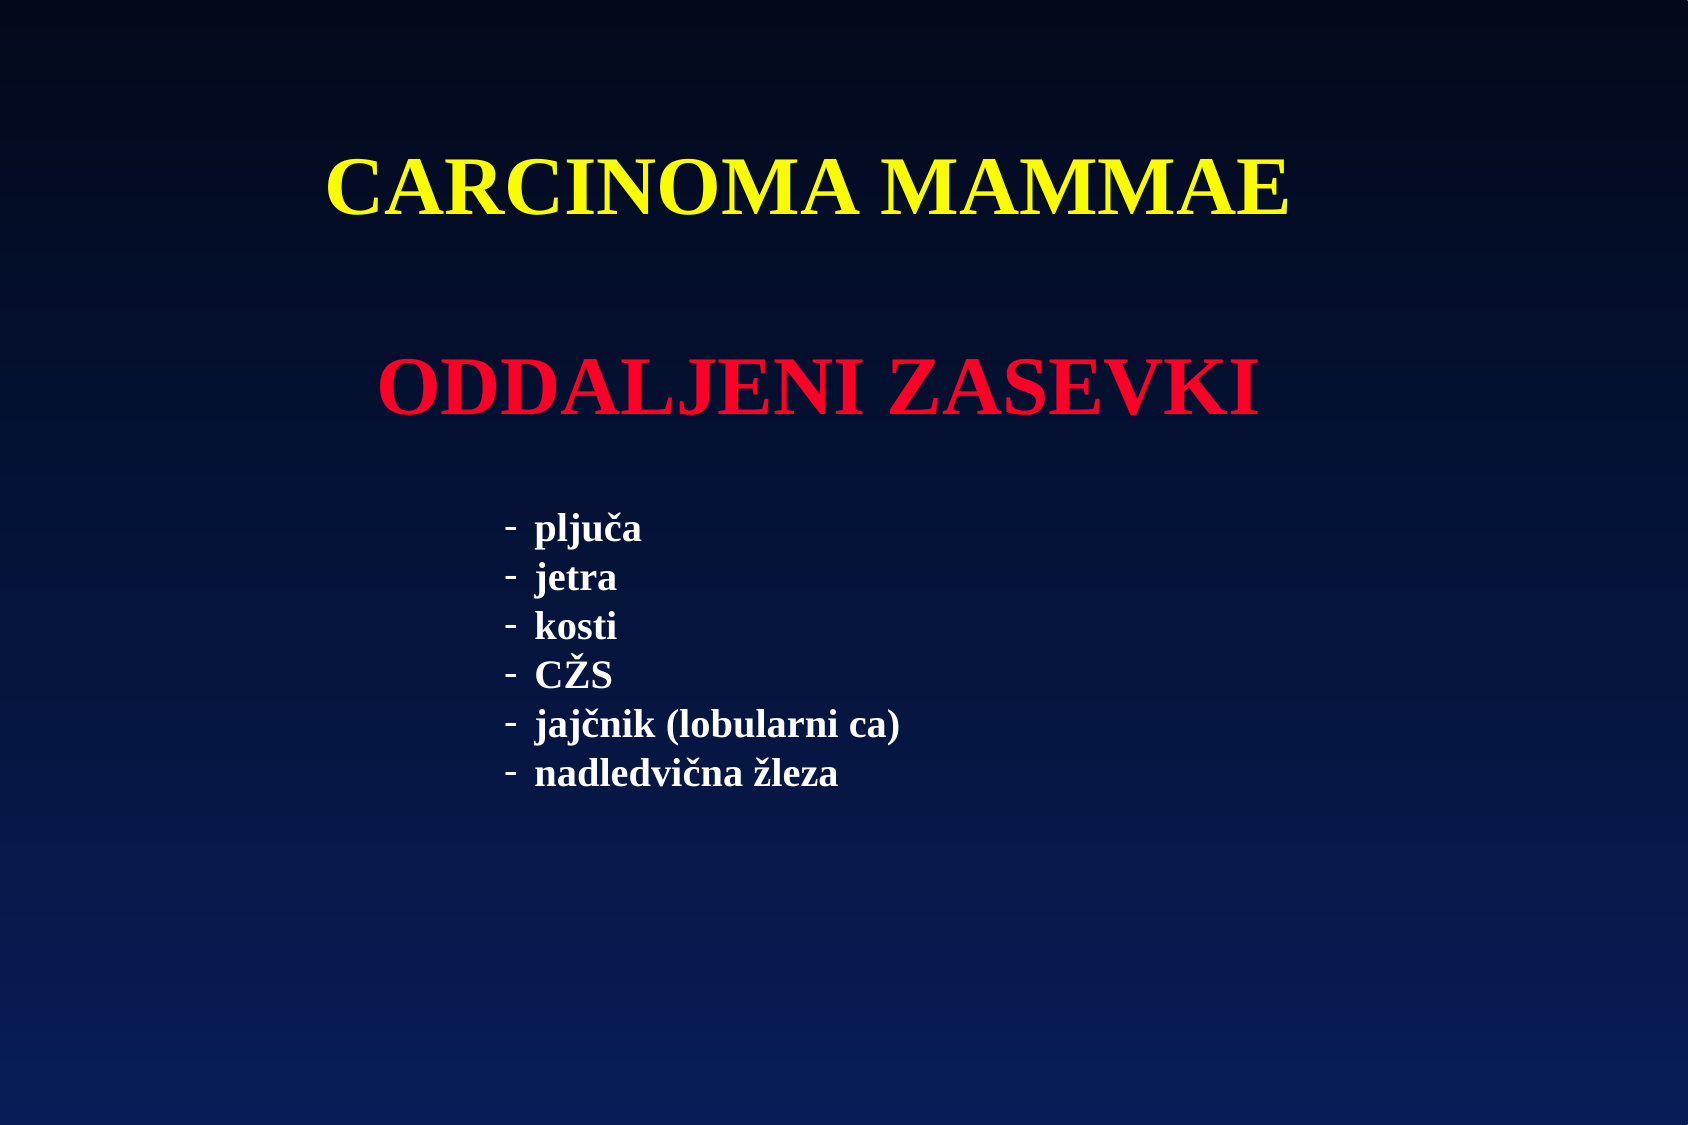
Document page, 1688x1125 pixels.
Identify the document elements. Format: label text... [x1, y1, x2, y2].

title CARCINOMA MAMMAE ODDALJENI ZASEVKI [0, 137, 1663, 425]
list pljuča jetra kosti CŽS jajčnik (lobularni ca) nadledvična žleza [489, 503, 1270, 1059]
